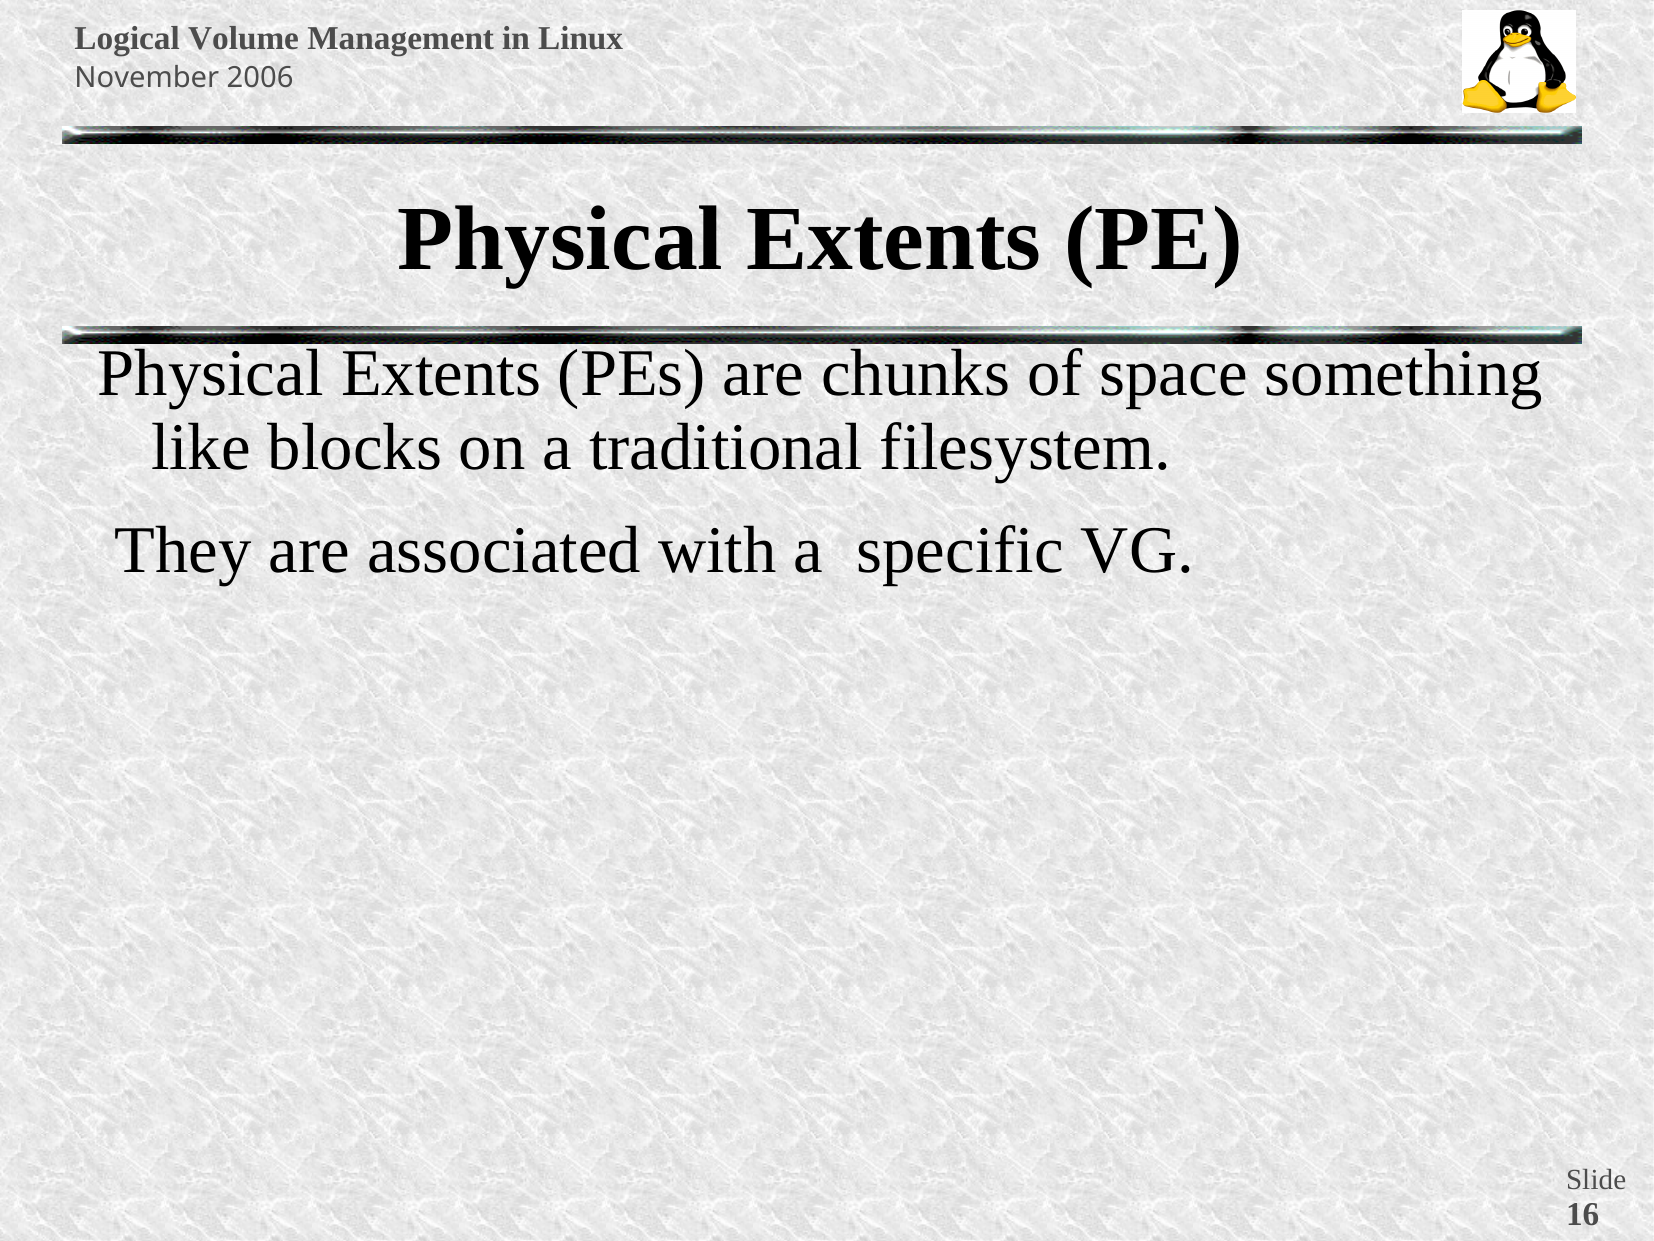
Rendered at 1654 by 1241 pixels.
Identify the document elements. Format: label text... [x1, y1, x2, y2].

list Physical Extents (PEs) are chunks of space something like blocks on a traditional filesystem. They are associated with a specific VG. [80, 335, 1569, 1070]
title Physical Extents (PE) [59, 156, 1582, 320]
picture [0, 0, 1654, 1241]
